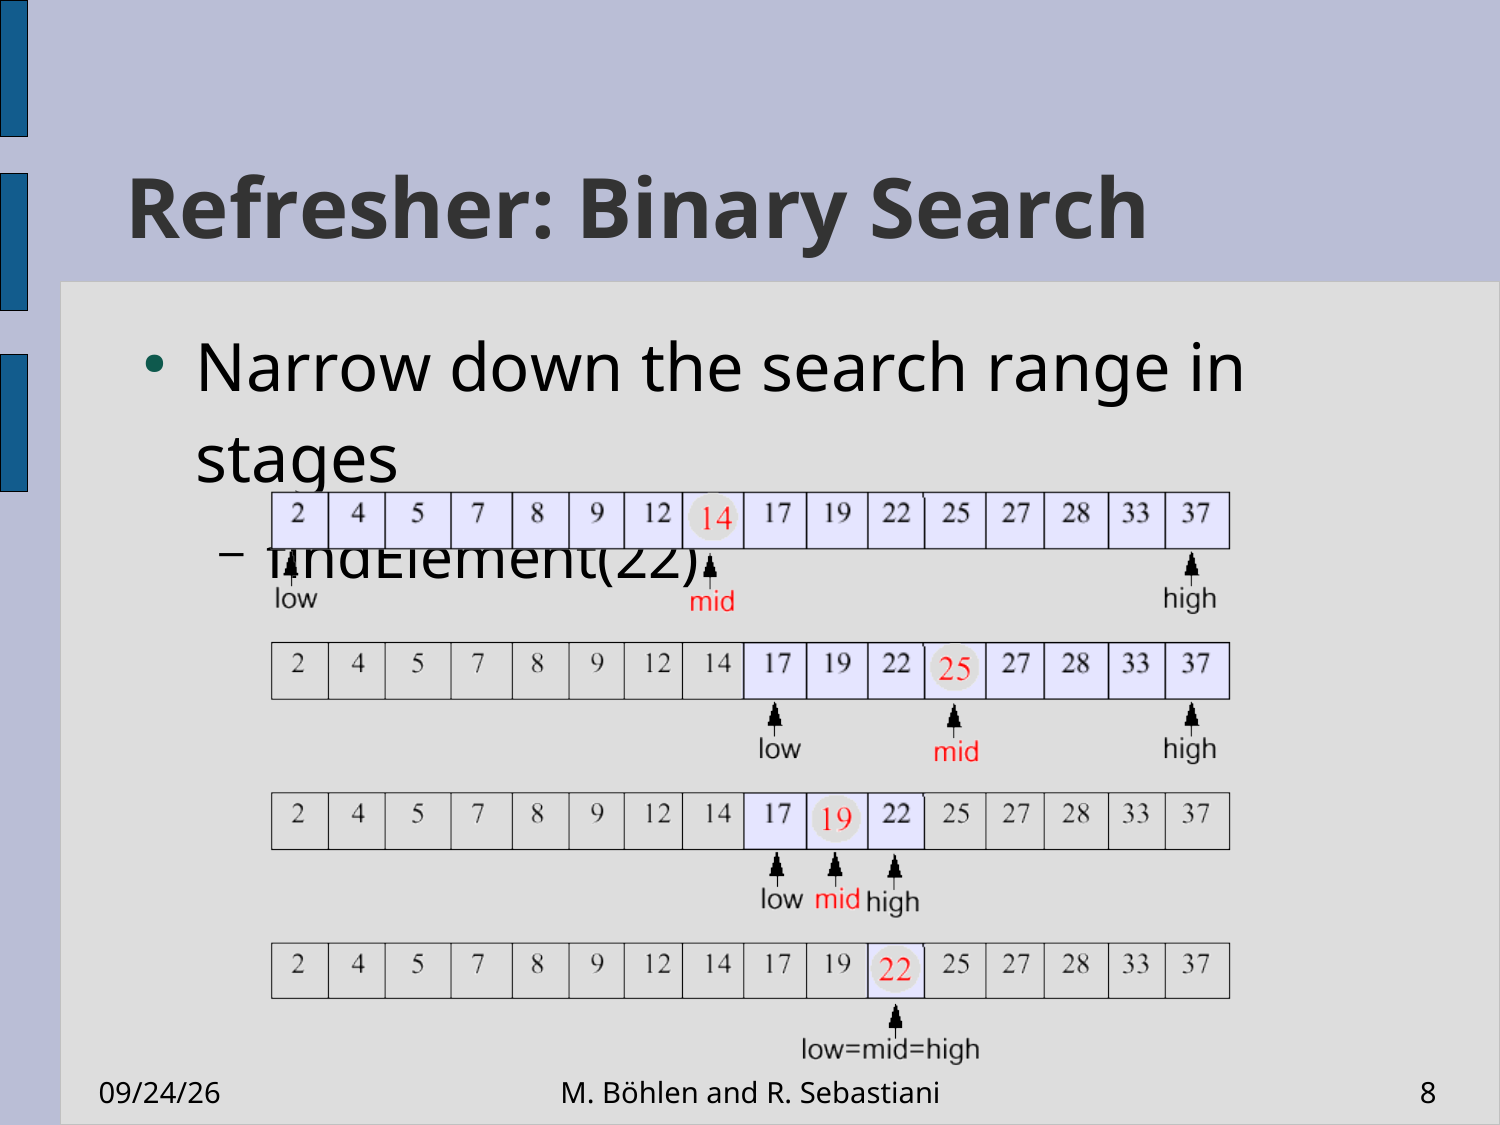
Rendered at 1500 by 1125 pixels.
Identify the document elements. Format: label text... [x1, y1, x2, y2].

list Narrow down the search range in stages findElement(22) [110, 312, 1392, 1037]
chart [262, 484, 1246, 1073]
title Refresher: Binary Search [110, 67, 1392, 271]
